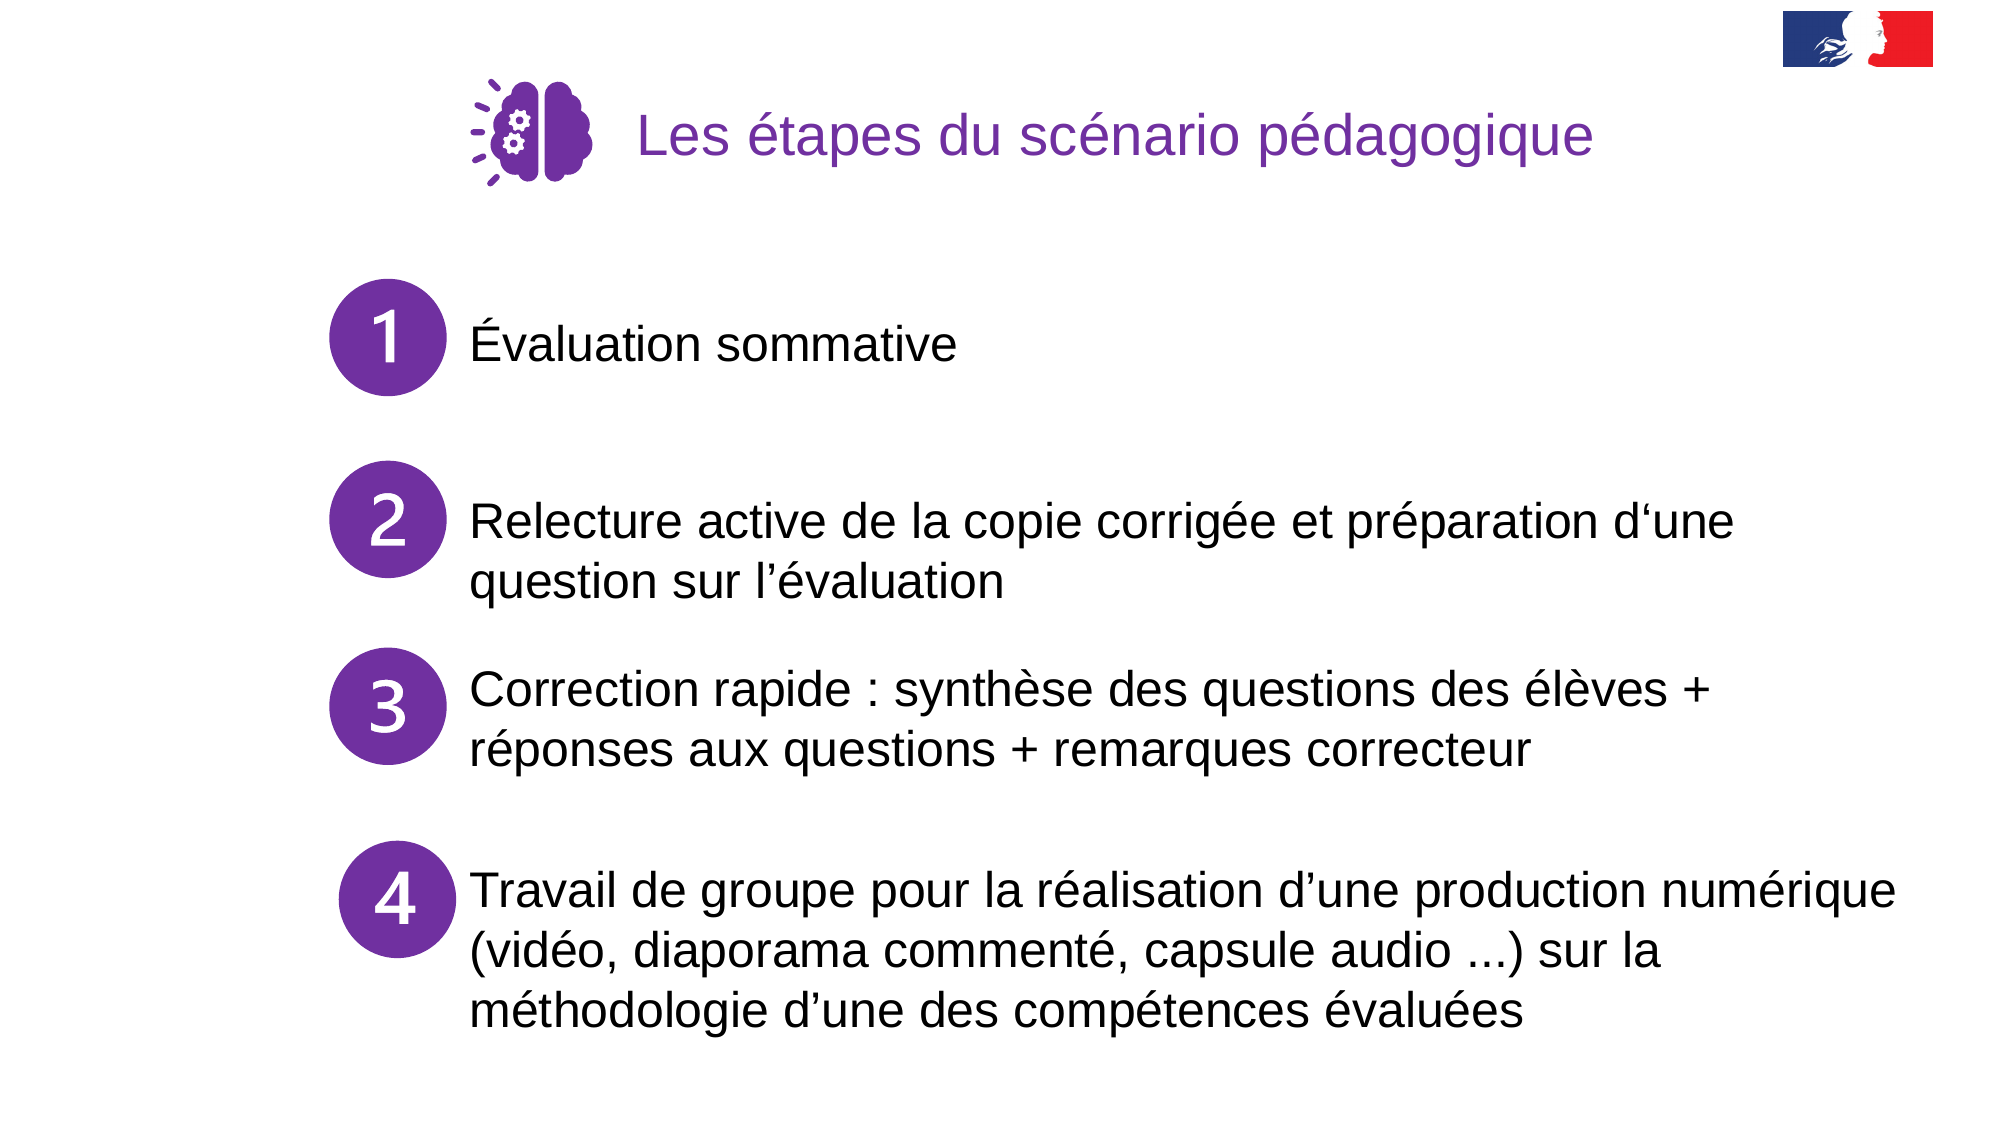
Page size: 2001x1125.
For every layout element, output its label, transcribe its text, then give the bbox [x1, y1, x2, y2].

picture [466, 57, 617, 208]
picture [313, 631, 463, 782]
picture [322, 824, 473, 975]
picture [313, 444, 463, 595]
picture [313, 262, 463, 413]
text_box Évaluation sommative [454, 303, 1920, 379]
text_box Les étapes du scénario pédagogique [621, 90, 1772, 175]
picture [1783, 11, 1933, 67]
text_box Correction rapide : synthèse des questions des élèves + réponses aux questions + remarques correcteur [454, 649, 1920, 785]
text_box Travail de groupe pour la réalisation d’une production numérique (vidéo, diaporama commenté, capsule audio ...) sur la méthodologie d’une des compétences évaluées [454, 850, 1920, 1046]
text_box Relecture active de la copie corrigée et préparation d‘une question sur l’évaluation [454, 481, 1920, 617]
